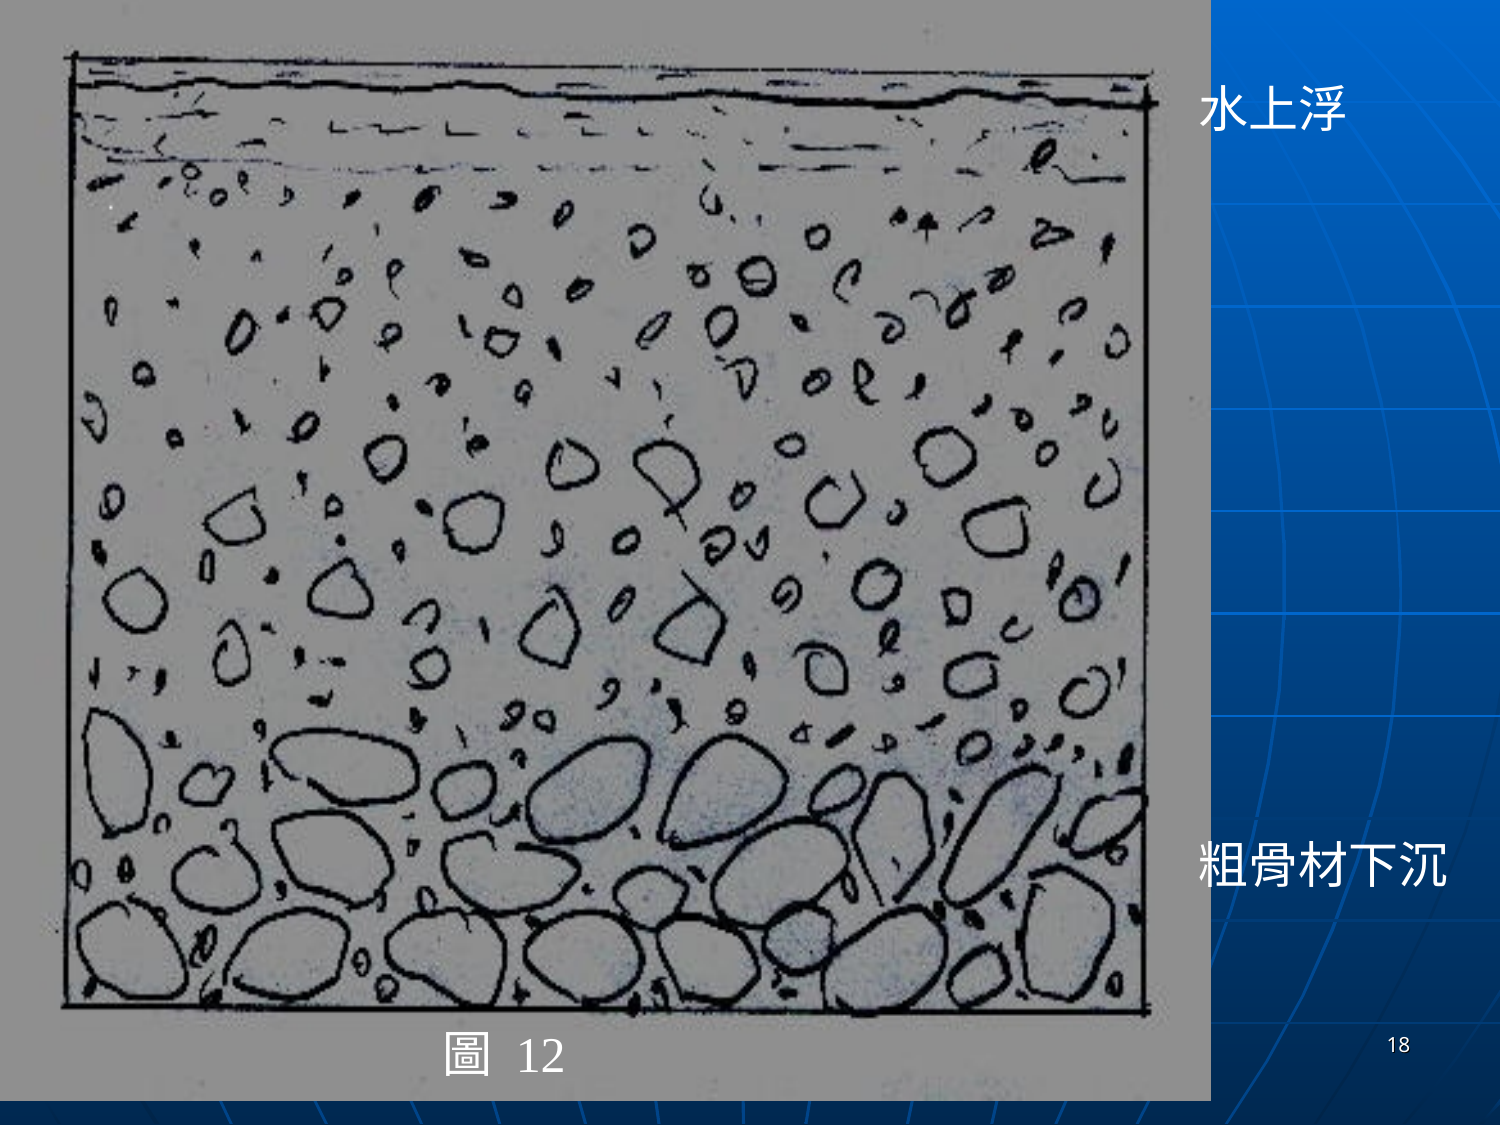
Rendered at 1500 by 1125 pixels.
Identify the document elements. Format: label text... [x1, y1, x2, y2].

text_box 水上浮 [1183, 69, 1364, 146]
text_box 圖 12 [427, 1014, 581, 1090]
chart [0, 0, 1211, 1101]
text_box 粗骨材下沉 [1183, 826, 1464, 902]
text_box <編號> [1211, 1024, 1426, 1100]
